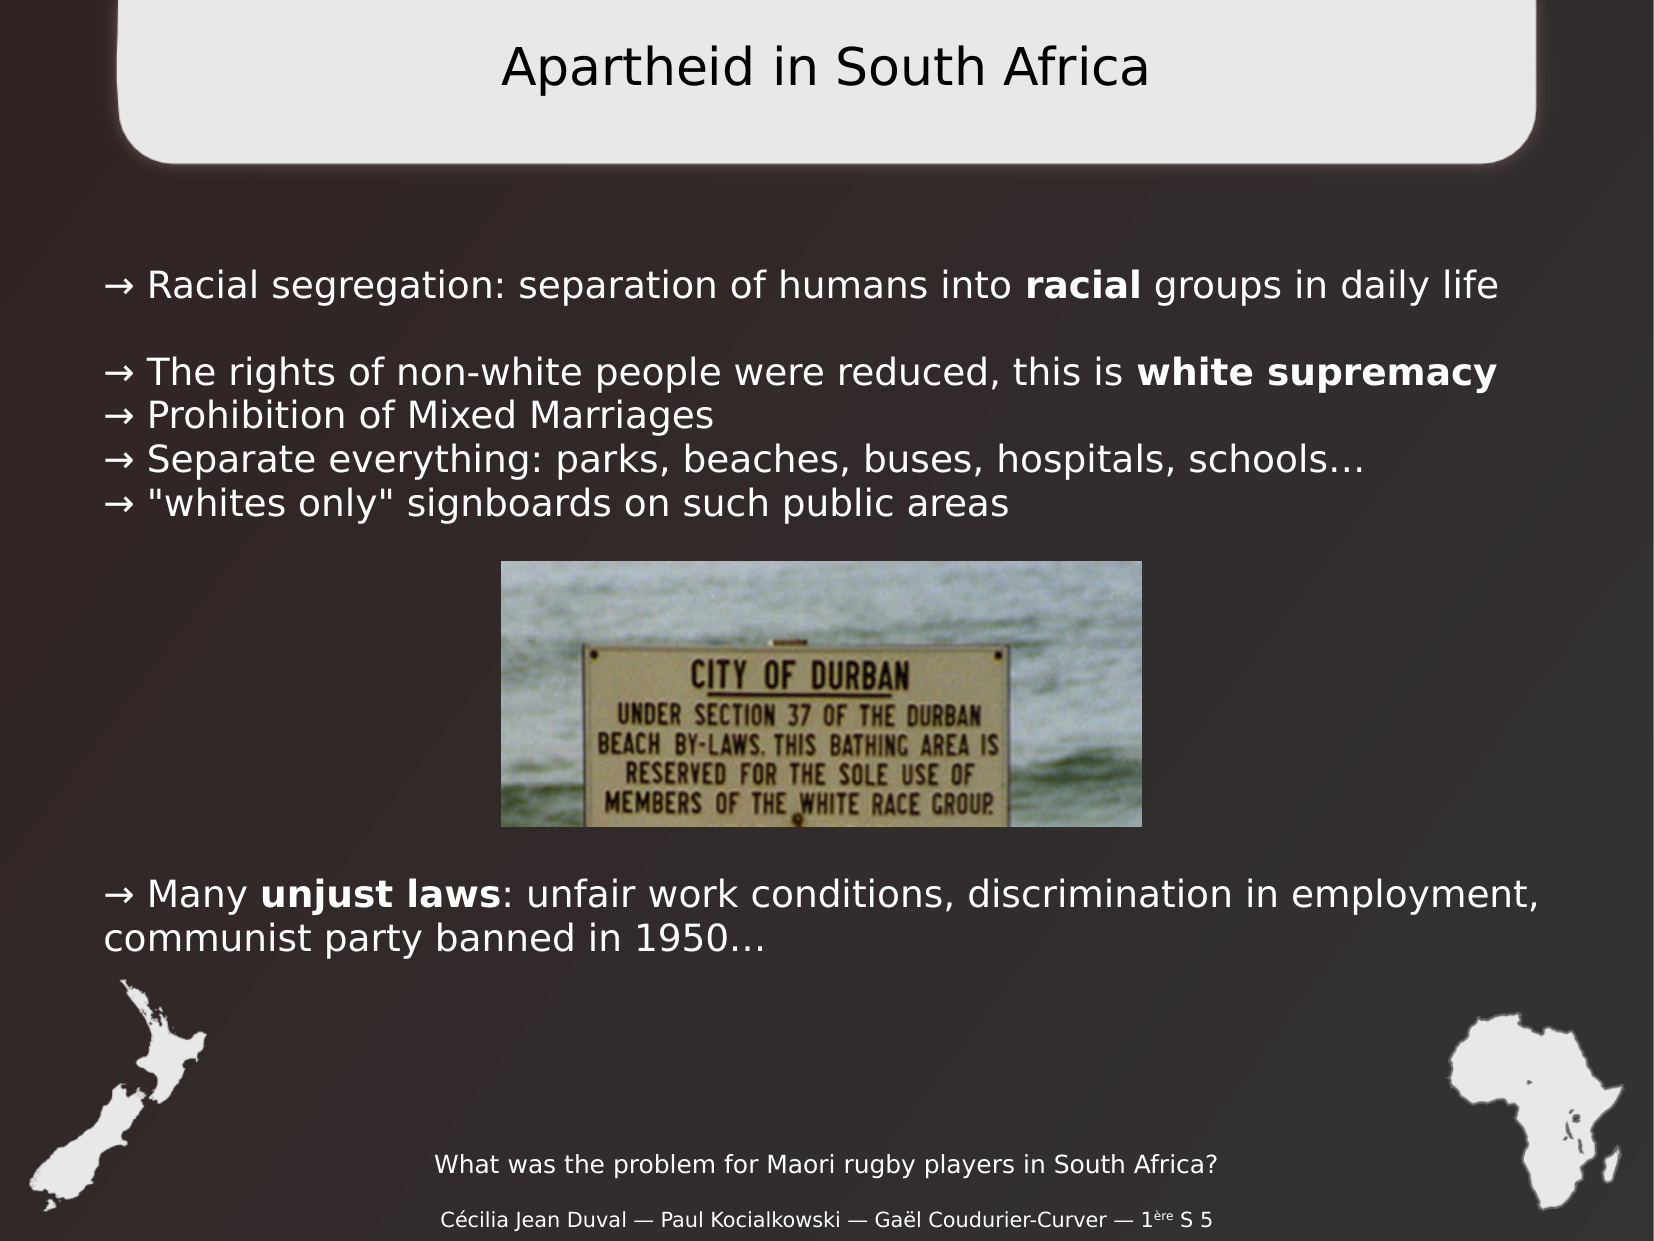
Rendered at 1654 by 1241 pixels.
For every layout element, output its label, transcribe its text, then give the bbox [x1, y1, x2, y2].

text_box Apartheid in South Africa [147, 29, 1506, 105]
text_box What was the problem for Maori rugby players in South Africa? Cécilia Jean Duval — Paul Kocialkowski — Gaël Coudurier-Curver — 1ère S 5 [147, 1142, 1506, 1241]
picture [0, 0, 1654, 1241]
text_box → Racial segregation: separation of humans into racial groups in daily life → The rights of non-white people were reduced, this is white supremacy → Prohibition of Mixed Marriages → Separate everything: parks, beaches, buses, hospitals, schools… → "whites only" signboards on such public areas → Many unjust laws: unfair work conditions, discrimination in employment, communist party banned in 1950… [88, 256, 1625, 968]
